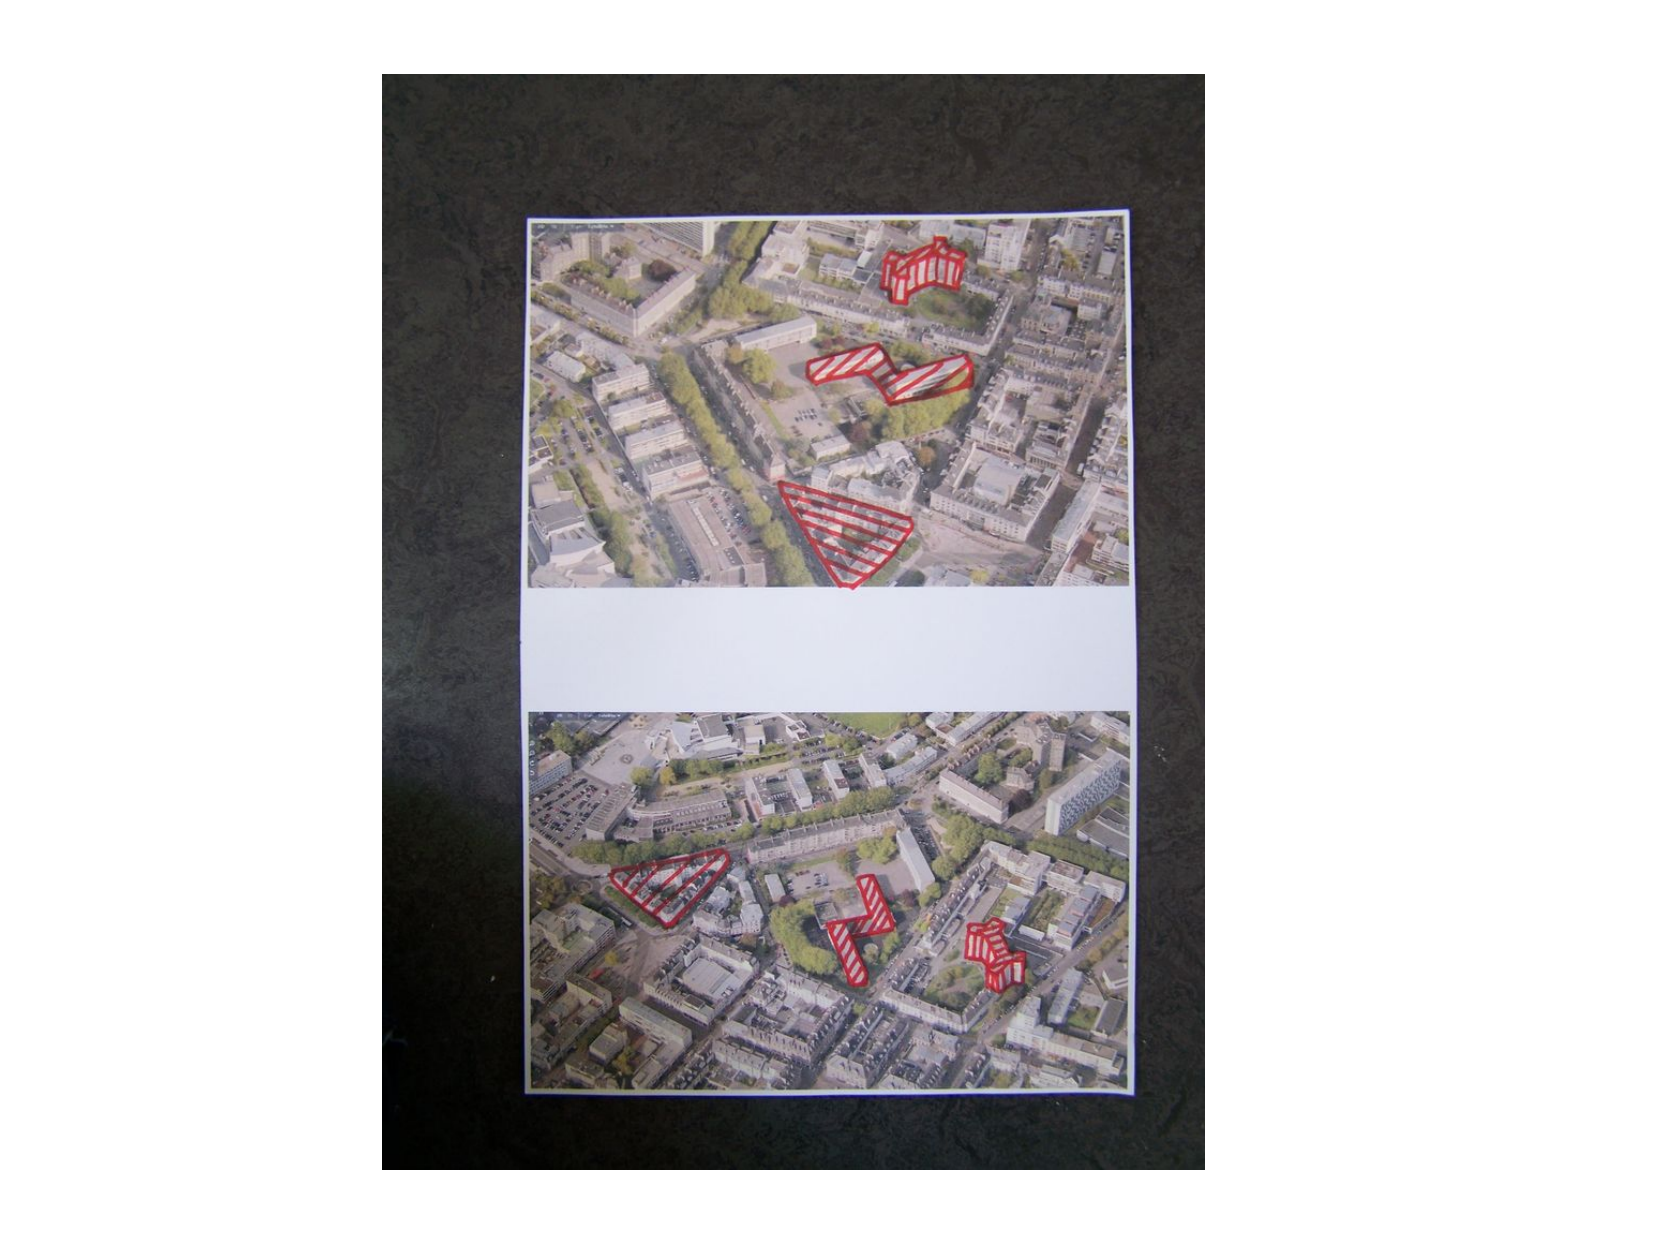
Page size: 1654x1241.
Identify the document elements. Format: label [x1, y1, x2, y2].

picture [382, 74, 1205, 1170]
